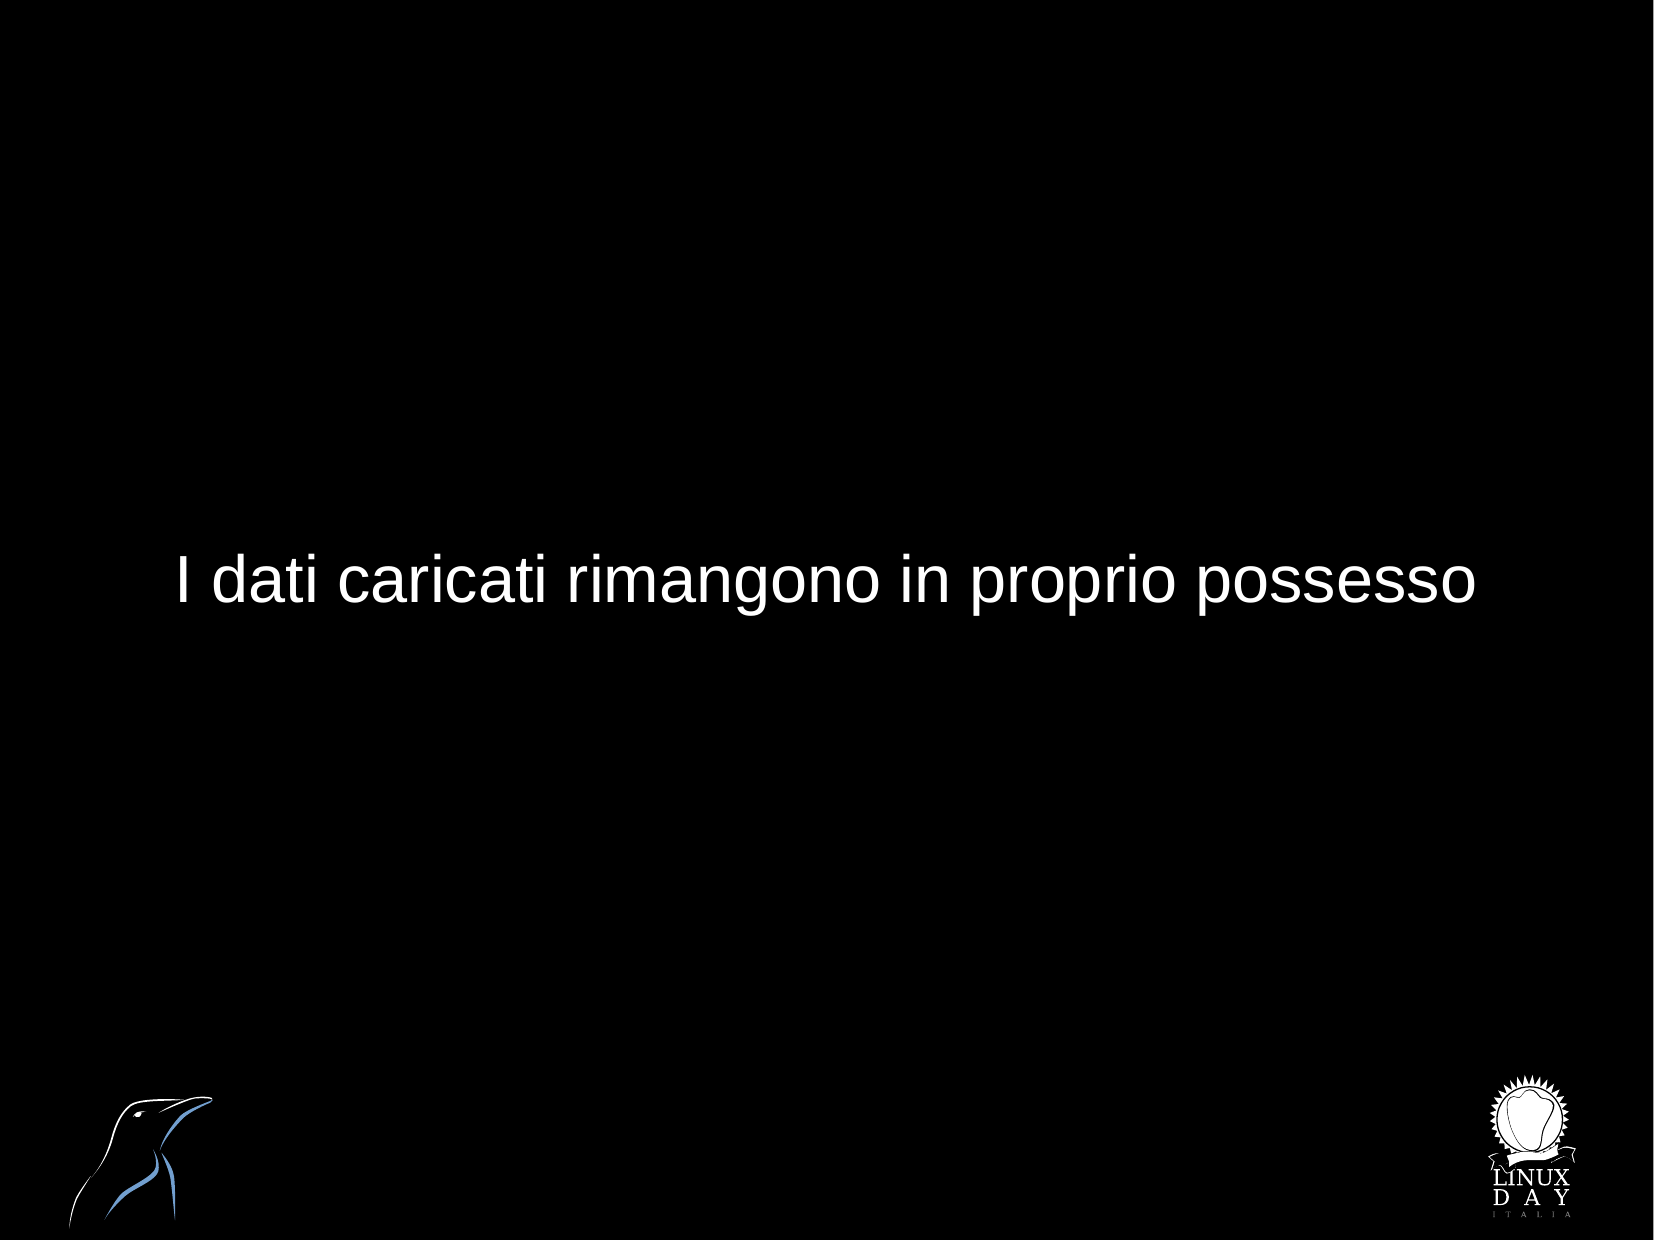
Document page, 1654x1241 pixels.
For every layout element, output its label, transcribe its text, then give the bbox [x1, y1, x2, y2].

subtitle I dati caricati rimangono in proprio possesso [82, 49, 1571, 1109]
